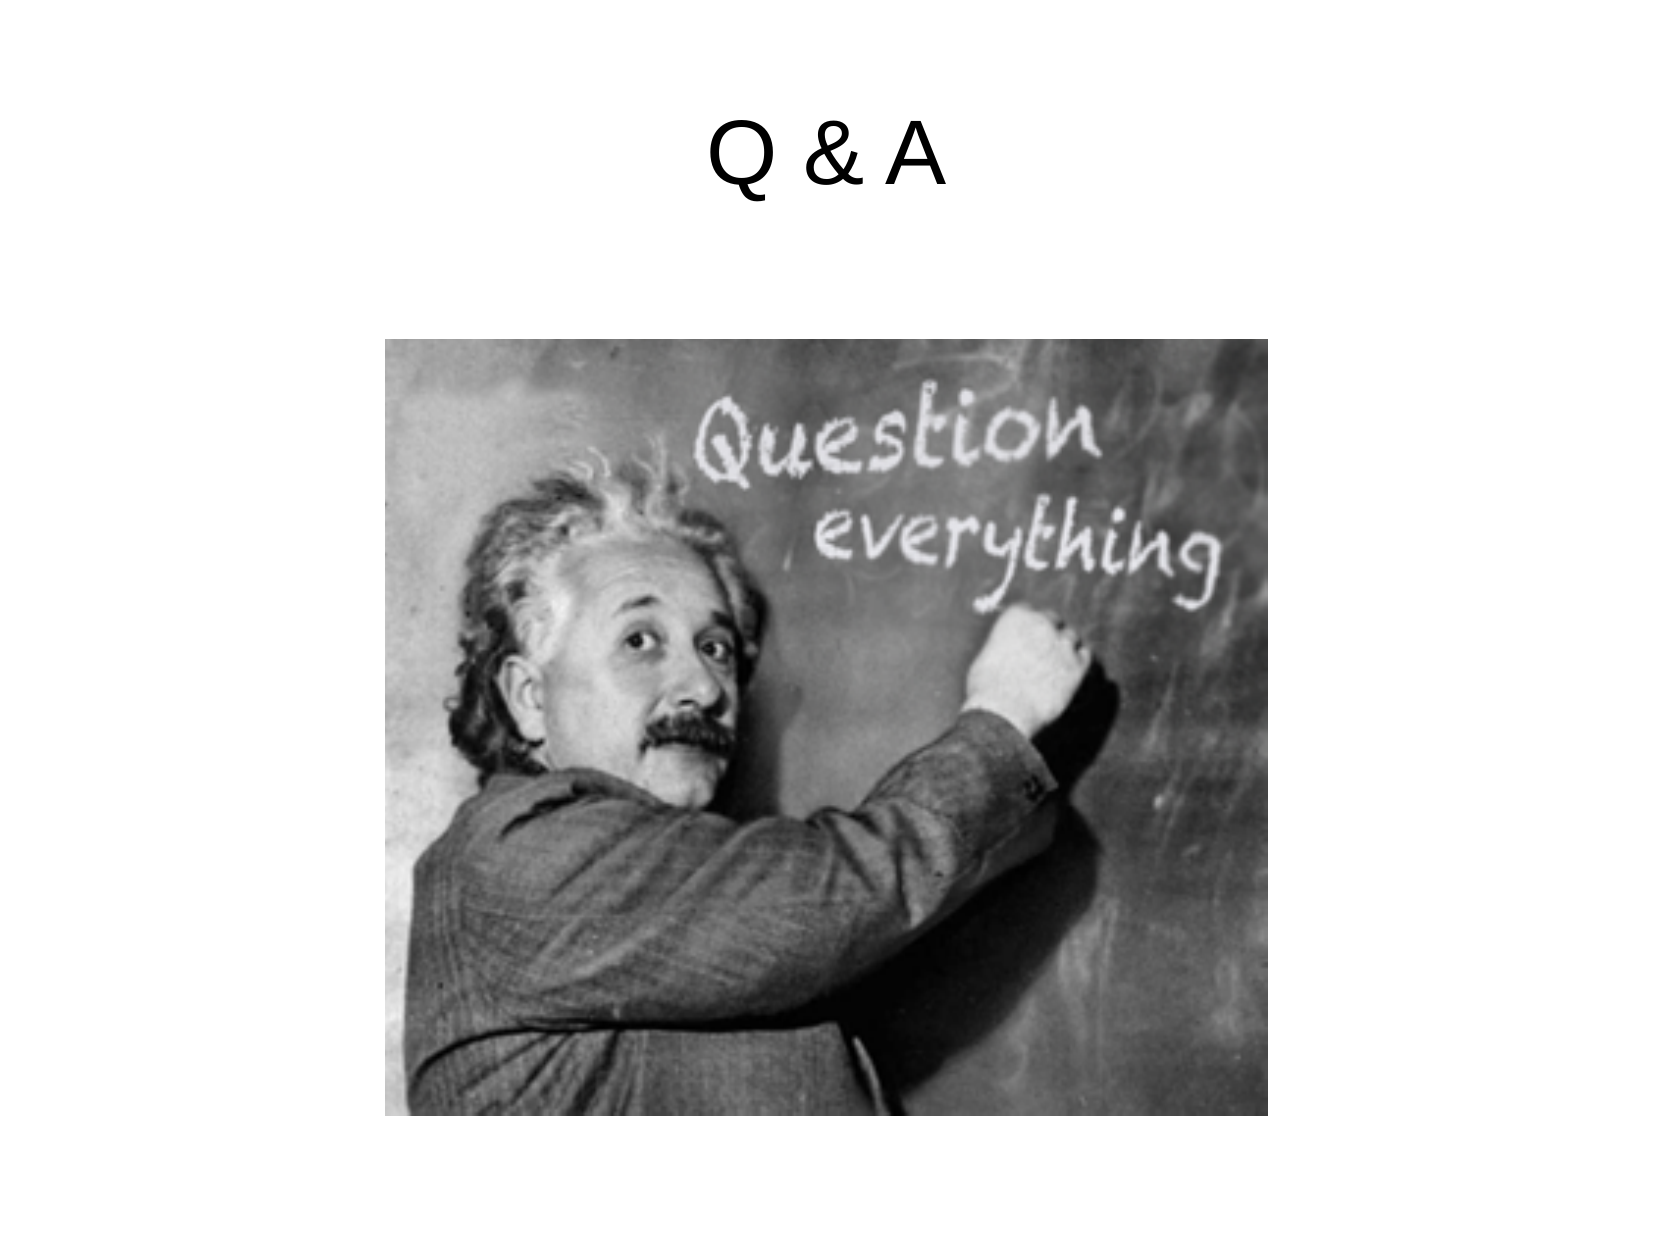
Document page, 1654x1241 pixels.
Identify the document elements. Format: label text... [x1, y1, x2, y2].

picture [385, 339, 1268, 1116]
title Q & A [82, 49, 1571, 257]
